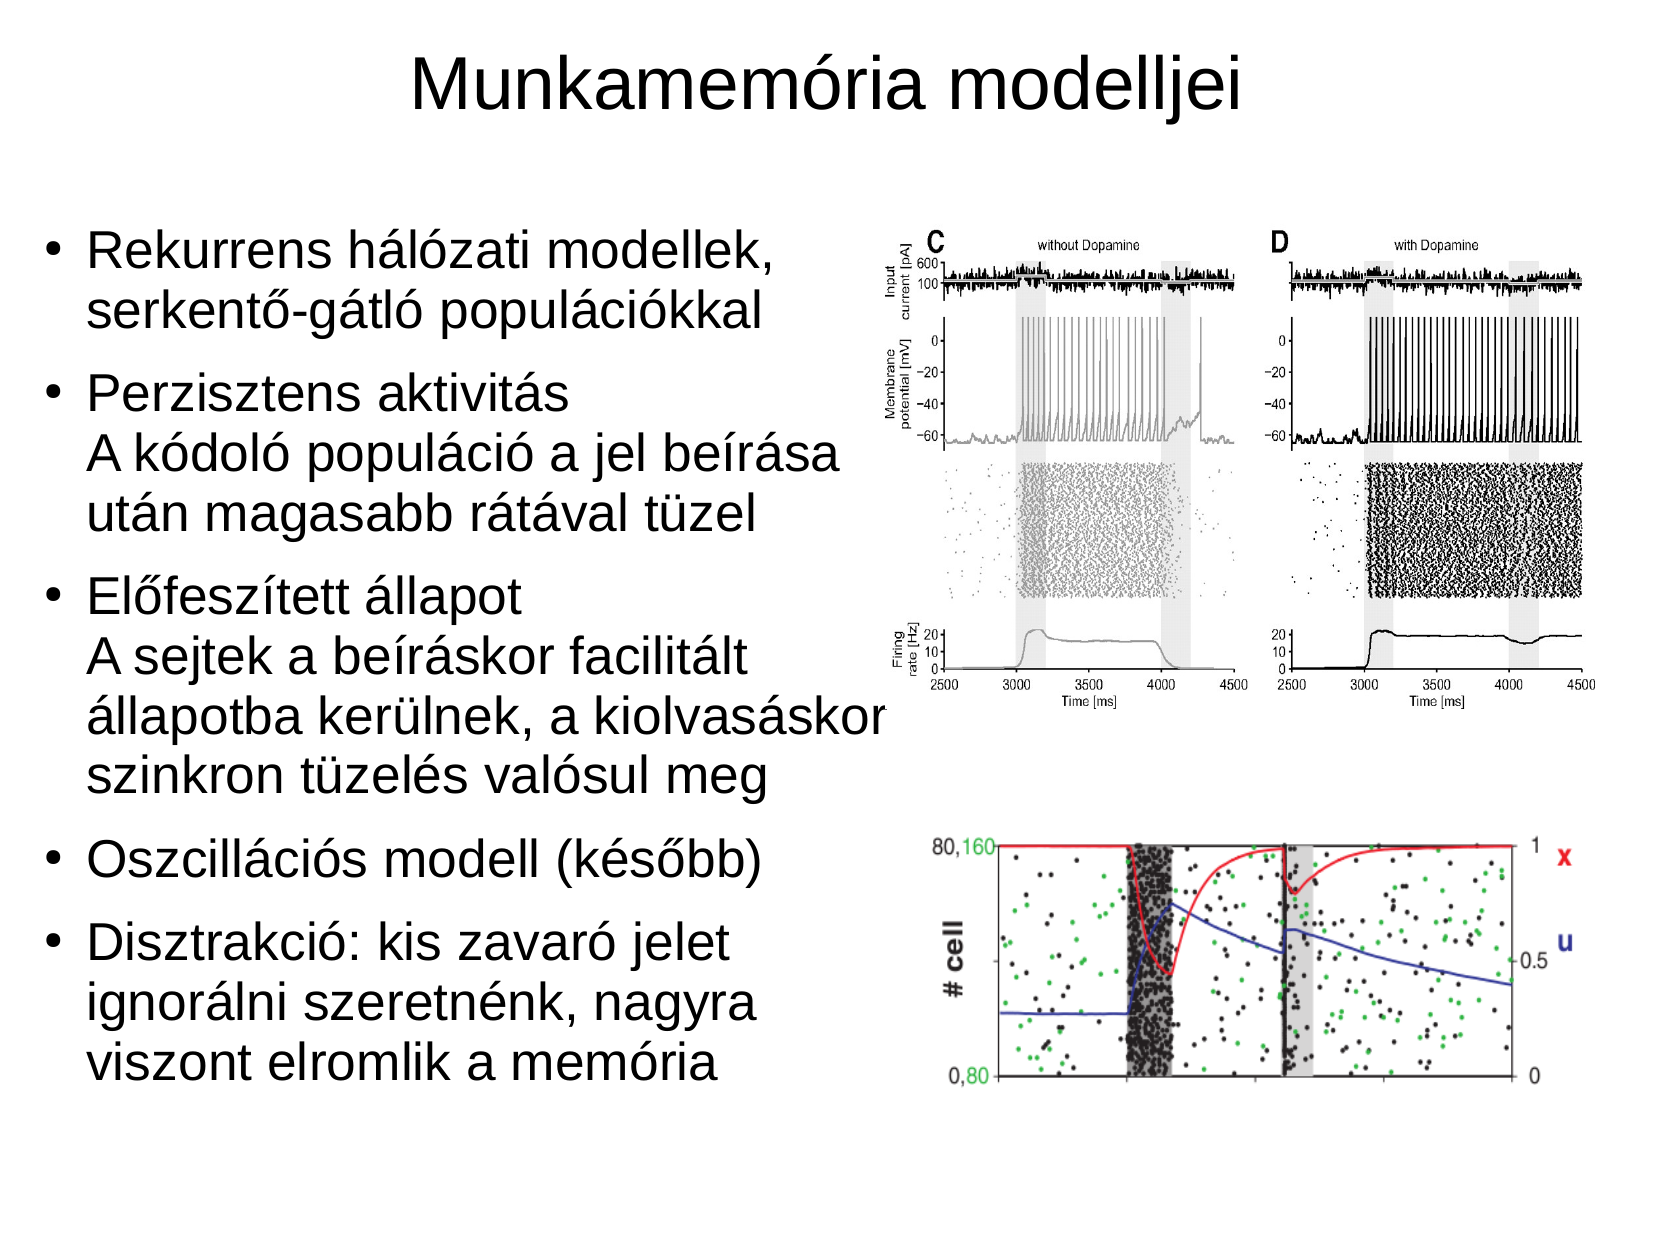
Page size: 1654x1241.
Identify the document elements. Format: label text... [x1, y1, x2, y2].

picture [922, 826, 1595, 1123]
picture [885, 217, 1595, 709]
title Munkamemória modelljei [82, 41, 1571, 126]
list Rekurrens hálózati modellek, serkentő-gátló populációkkal Perzisztens aktivitás A kódoló populáció a jel beírása után magasabb rátával tüzel Előfeszített állapot A sejtek a beíráskor facilitált állapotba kerülnek, a kiolvasáskor szinkron tüzelés valósul meg Oszcillációs modell (később) Disztrakció: kis zavaró jelet ignorálni szeretnénk, nagyra viszont elromlik a memória [29, 220, 892, 1152]
